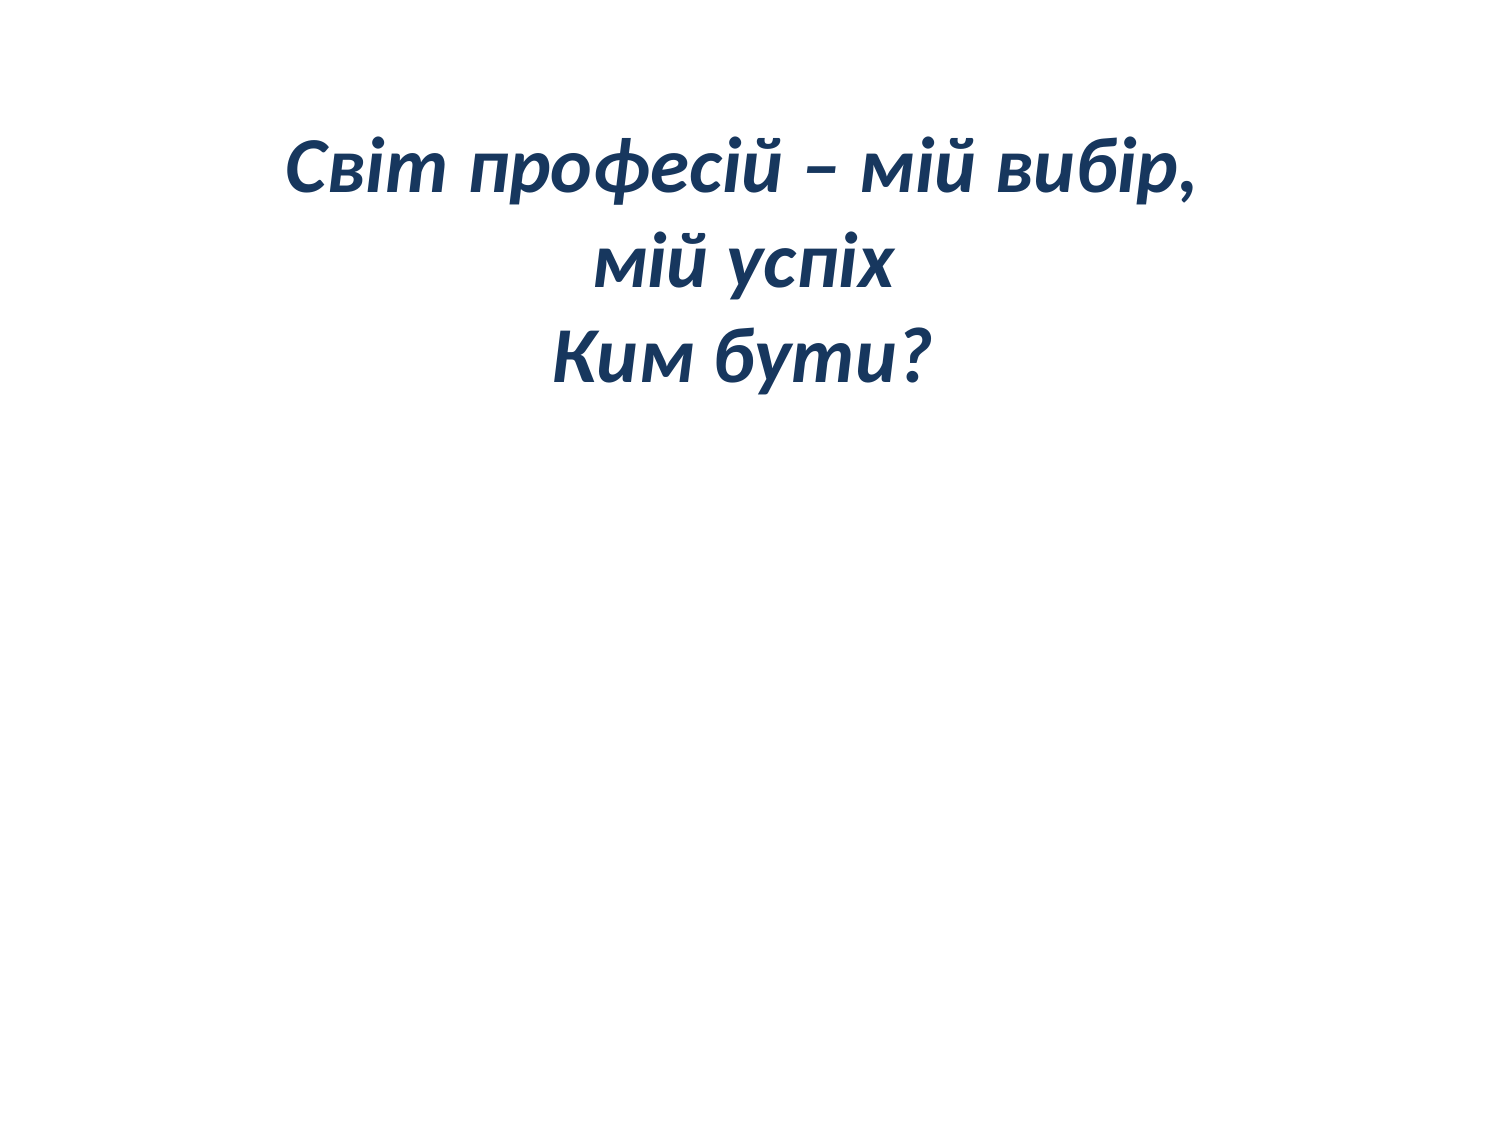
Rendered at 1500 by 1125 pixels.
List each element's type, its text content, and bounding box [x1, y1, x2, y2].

title Світ професій – мій вибір, мій успіх Ким бути? [105, 105, 1381, 399]
